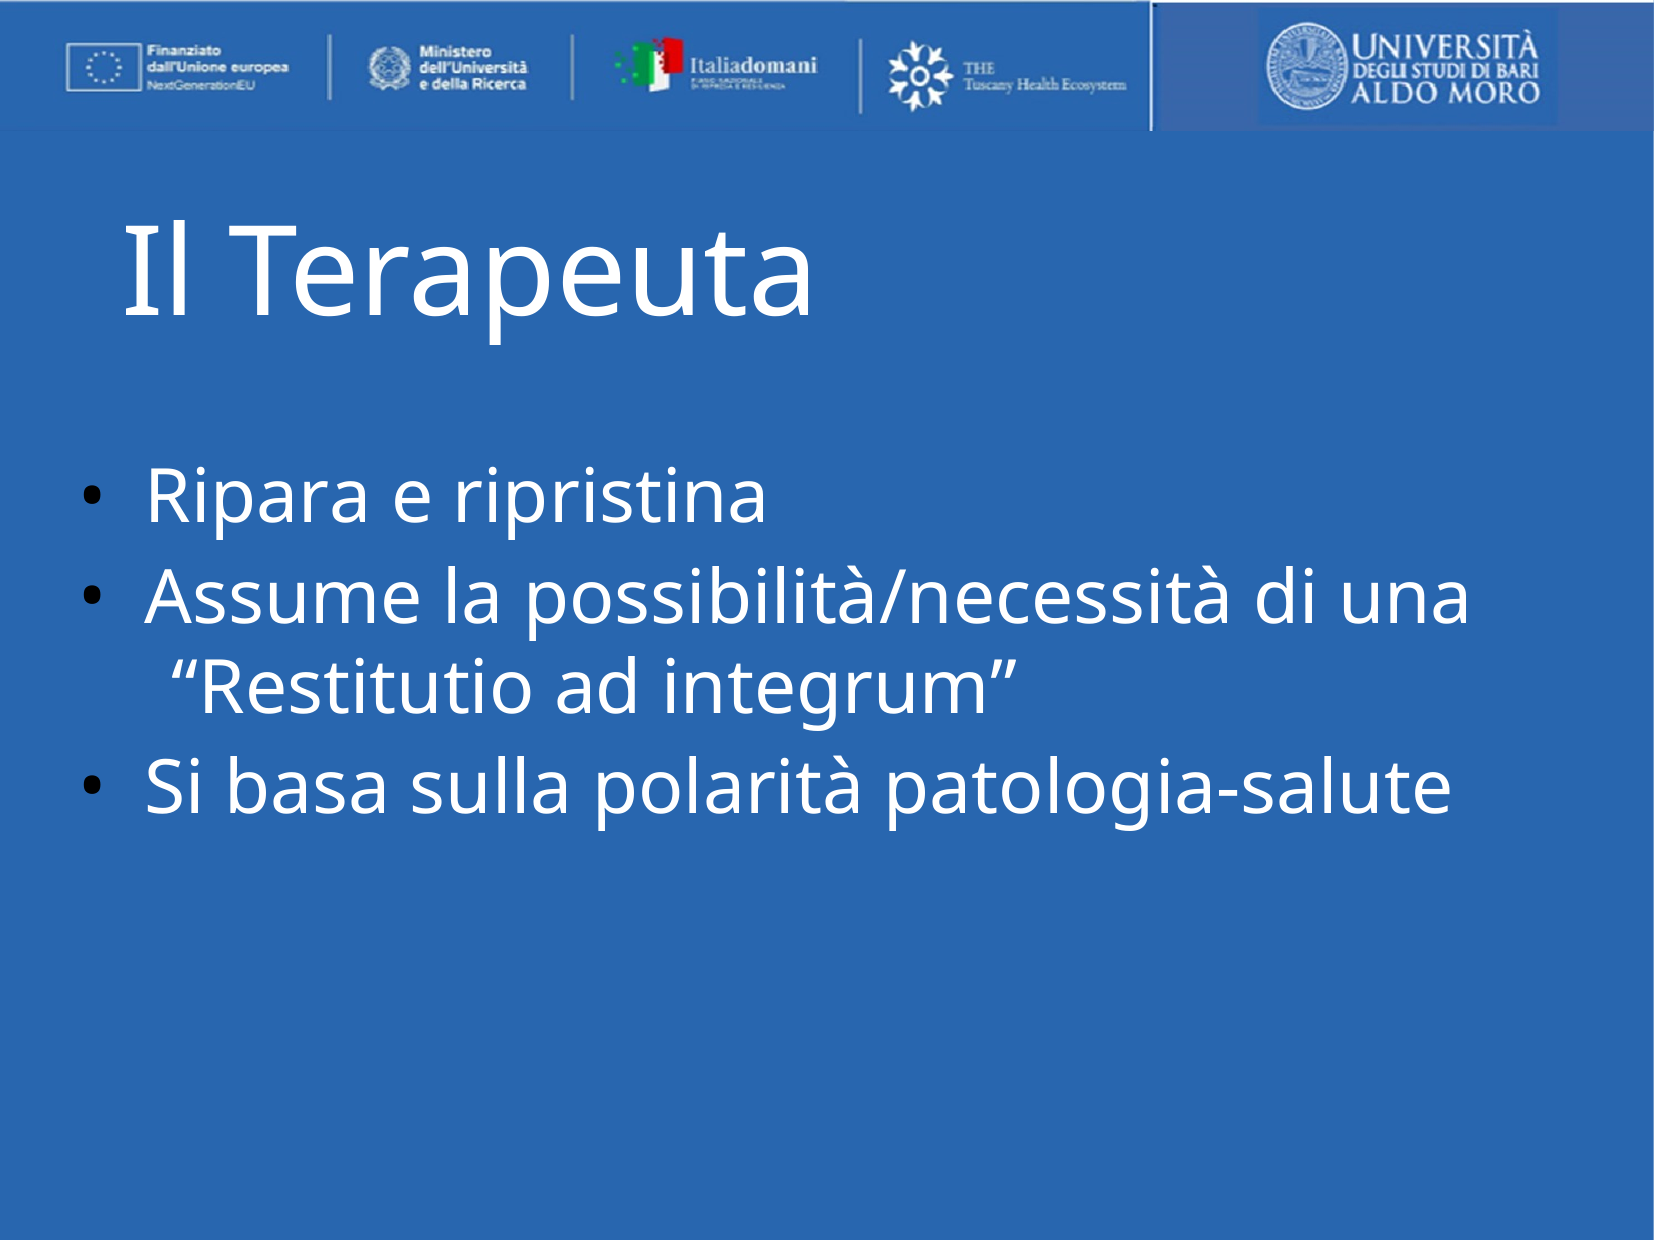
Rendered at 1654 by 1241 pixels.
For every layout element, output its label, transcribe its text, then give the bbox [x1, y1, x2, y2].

text_box Il Terapeuta [106, 182, 1033, 350]
picture [0, 0, 1654, 132]
text_box Ripara e ripristina Assume la possibilità/necessità di una “Restitutio ad integrum” Si basa sulla polarità patologia-salute [63, 440, 1590, 841]
